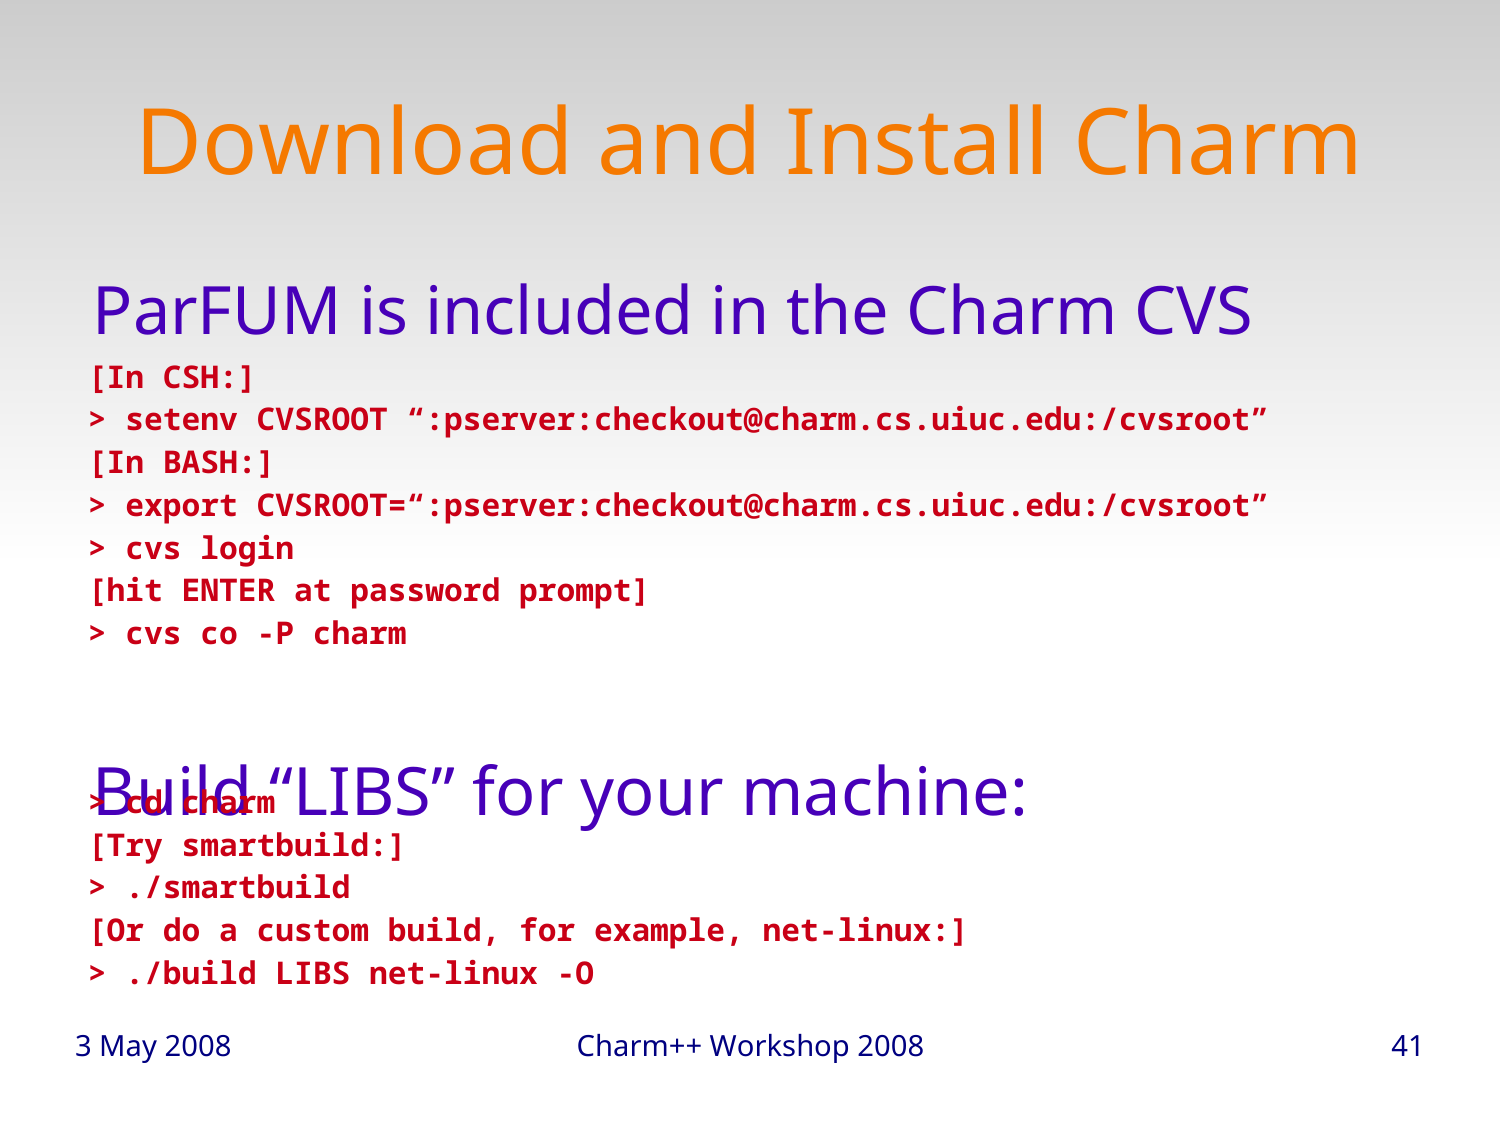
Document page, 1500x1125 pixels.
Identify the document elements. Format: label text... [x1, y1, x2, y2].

text_box > cd charm [Try smartbuild:] > ./smartbuild [Or do a custom build, for example, net-linux:] > ./build LIBS net-linux -O [73, 772, 1303, 993]
list ParFUM is included in the Charm CVS Build “LIBS” for your machine: [75, 263, 1425, 991]
title Download and Install Charm [75, 52, 1425, 226]
text_box [In CSH:] > setenv CVSROOT “:pserver:checkout@charm.cs.uiuc.edu:/cvsroot” [In BASH:] > export CVSROOT=“:pserver:checkout@charm.cs.uiuc.edu:/cvsroot” > cvs login [hit ENTER at password prompt] > cvs co -P charm [73, 347, 1303, 638]
